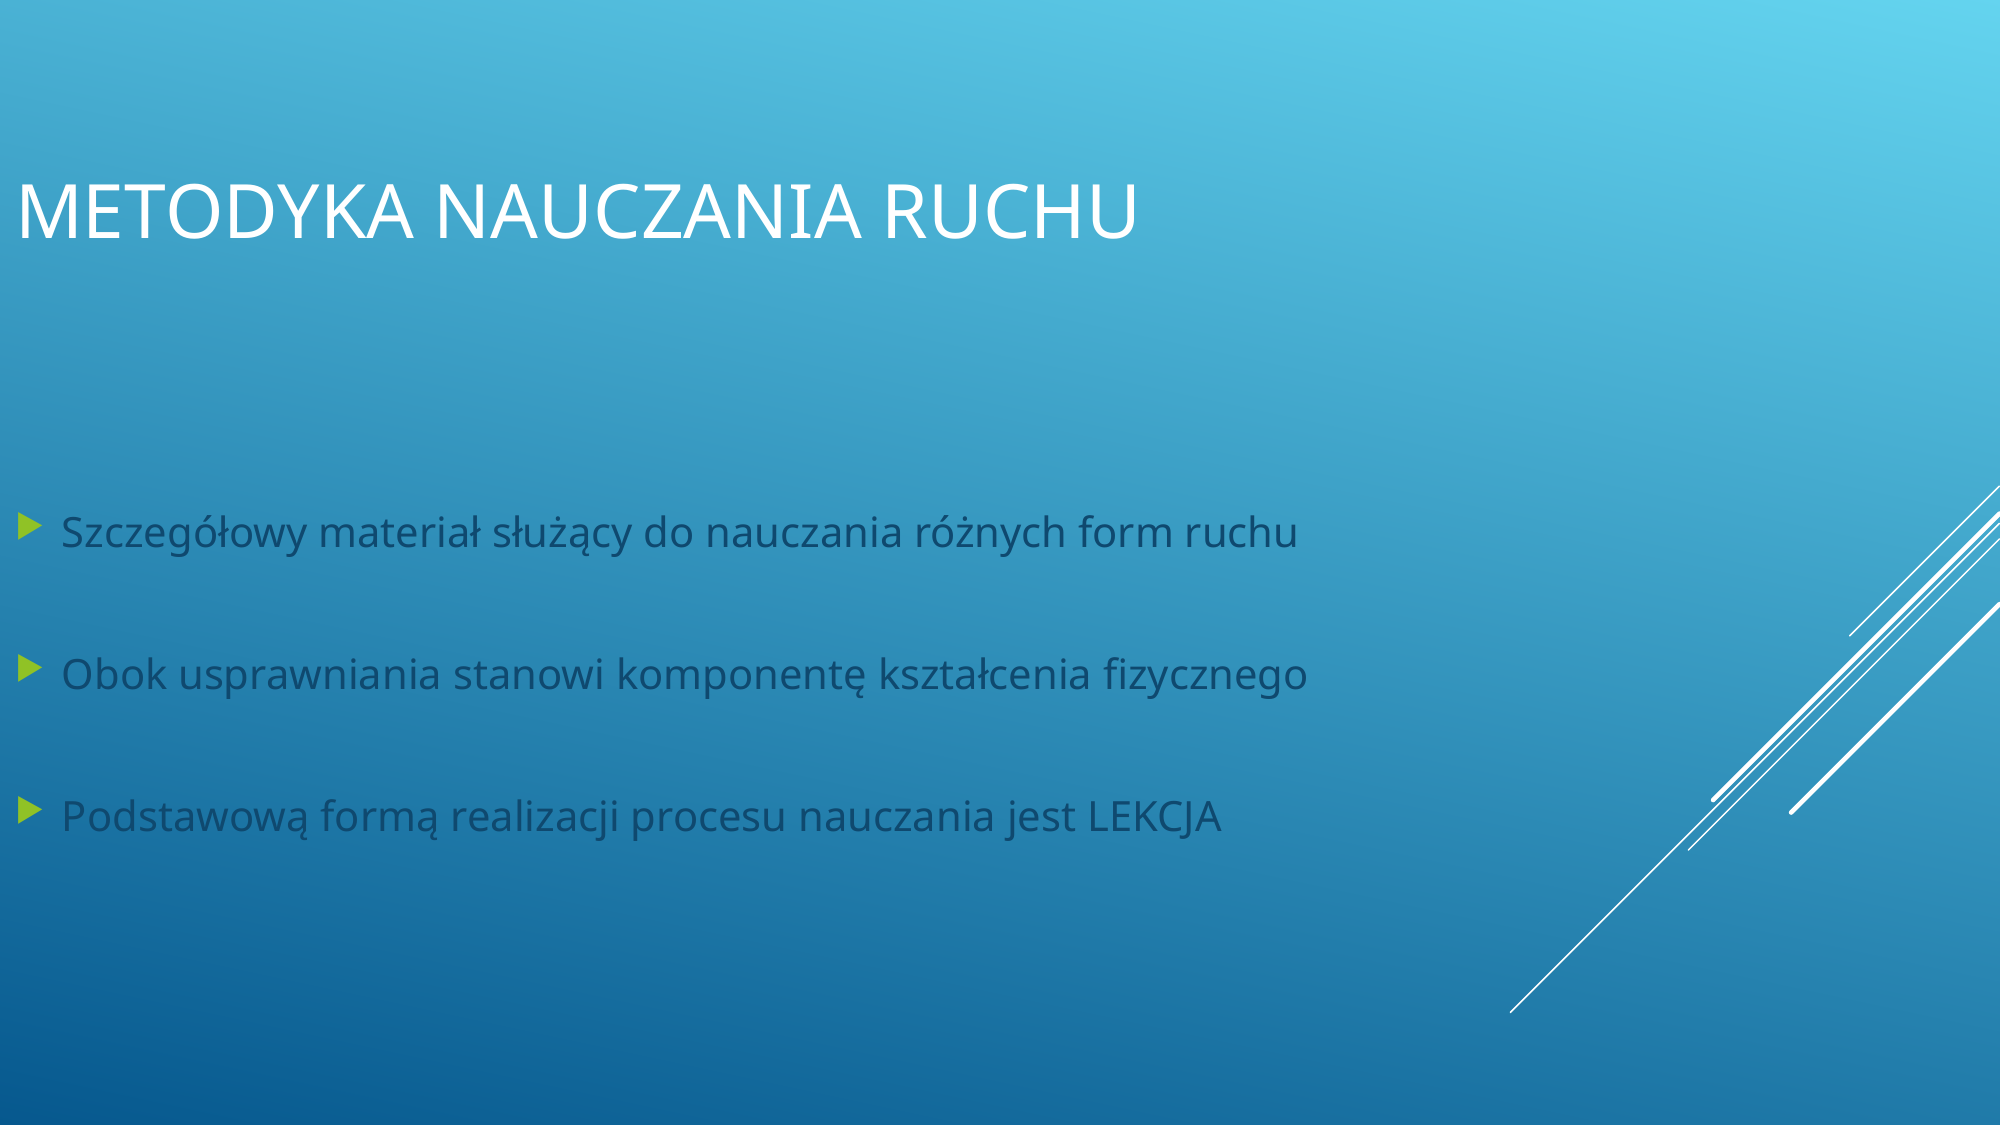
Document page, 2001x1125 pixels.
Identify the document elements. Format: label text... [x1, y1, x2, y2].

title METODYKA NAUCZANIA RUCHU [0, 99, 1411, 317]
list Szczegółowy materiał służący do nauczania różnych form ruchu Obok usprawniania stanowi komponentę kształcenia fizycznego Podstawową formą realizacji procesu nauczania jest LEKCJA [0, 354, 1411, 991]
